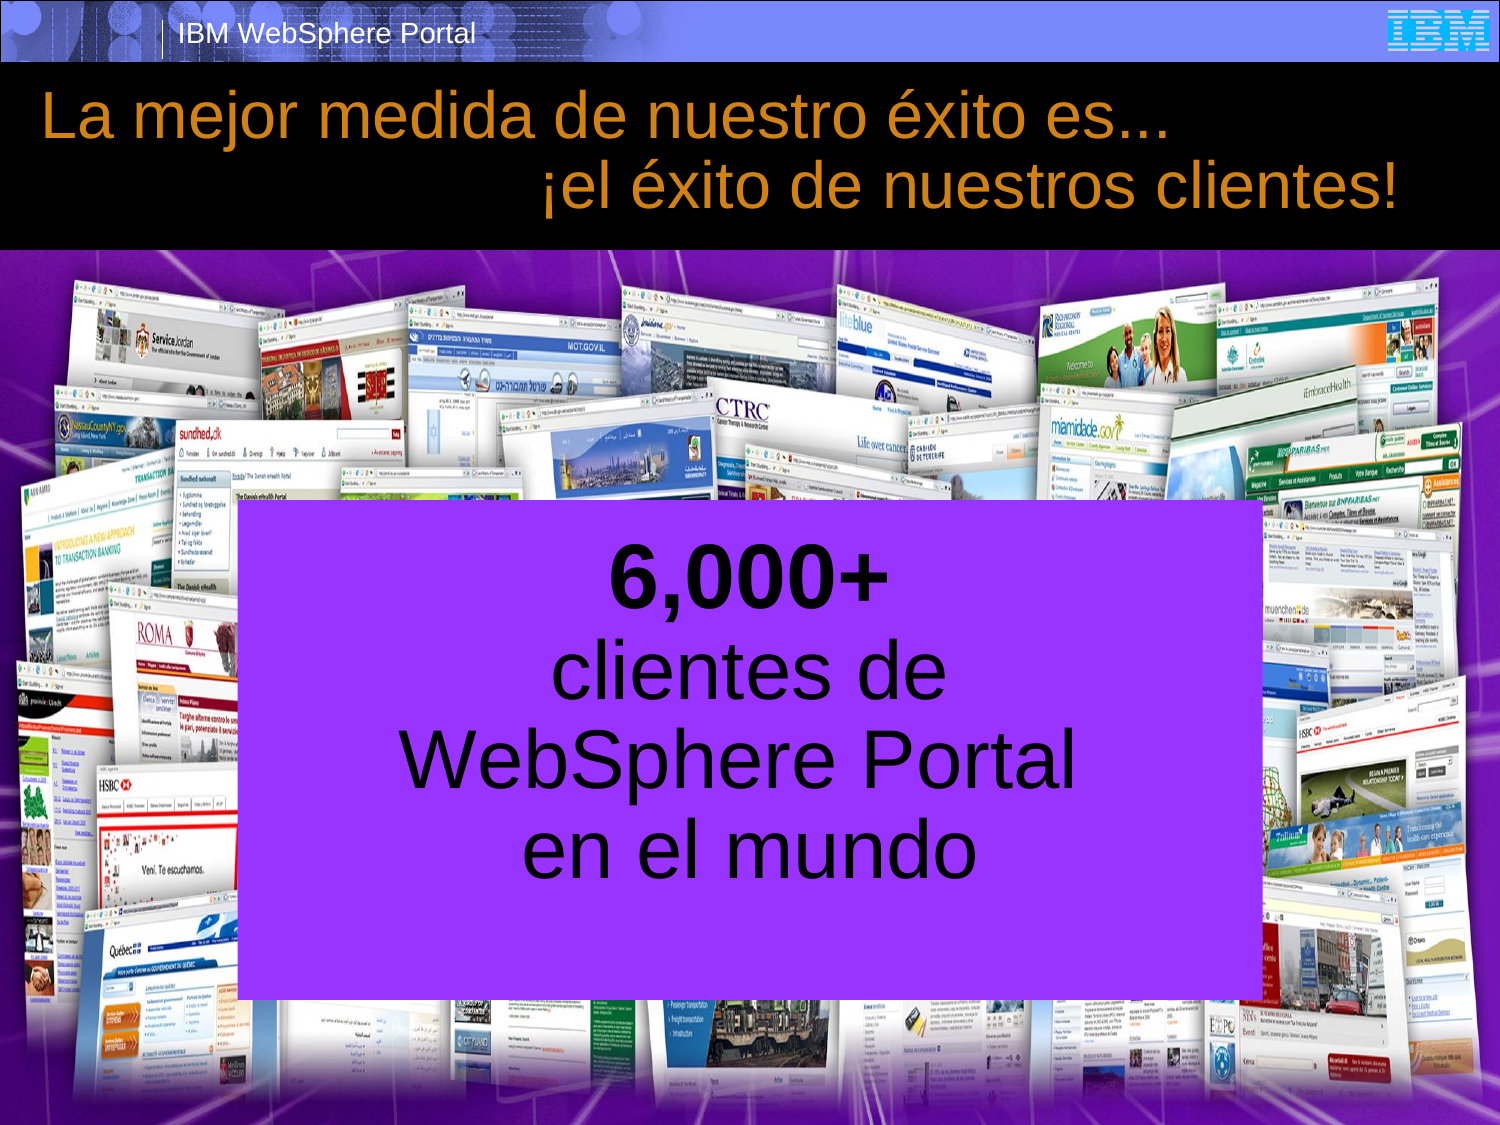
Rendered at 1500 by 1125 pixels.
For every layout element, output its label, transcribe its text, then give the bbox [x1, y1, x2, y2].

title La mejor medida de nuestro éxito es... ¡el éxito de nuestros clientes! [25, 72, 1500, 230]
picture [1, 1, 1499, 62]
text_box 6,000+ clientes de WebSphere Portal en el mundo [237, 500, 1263, 1000]
picture [0, 250, 1500, 1125]
